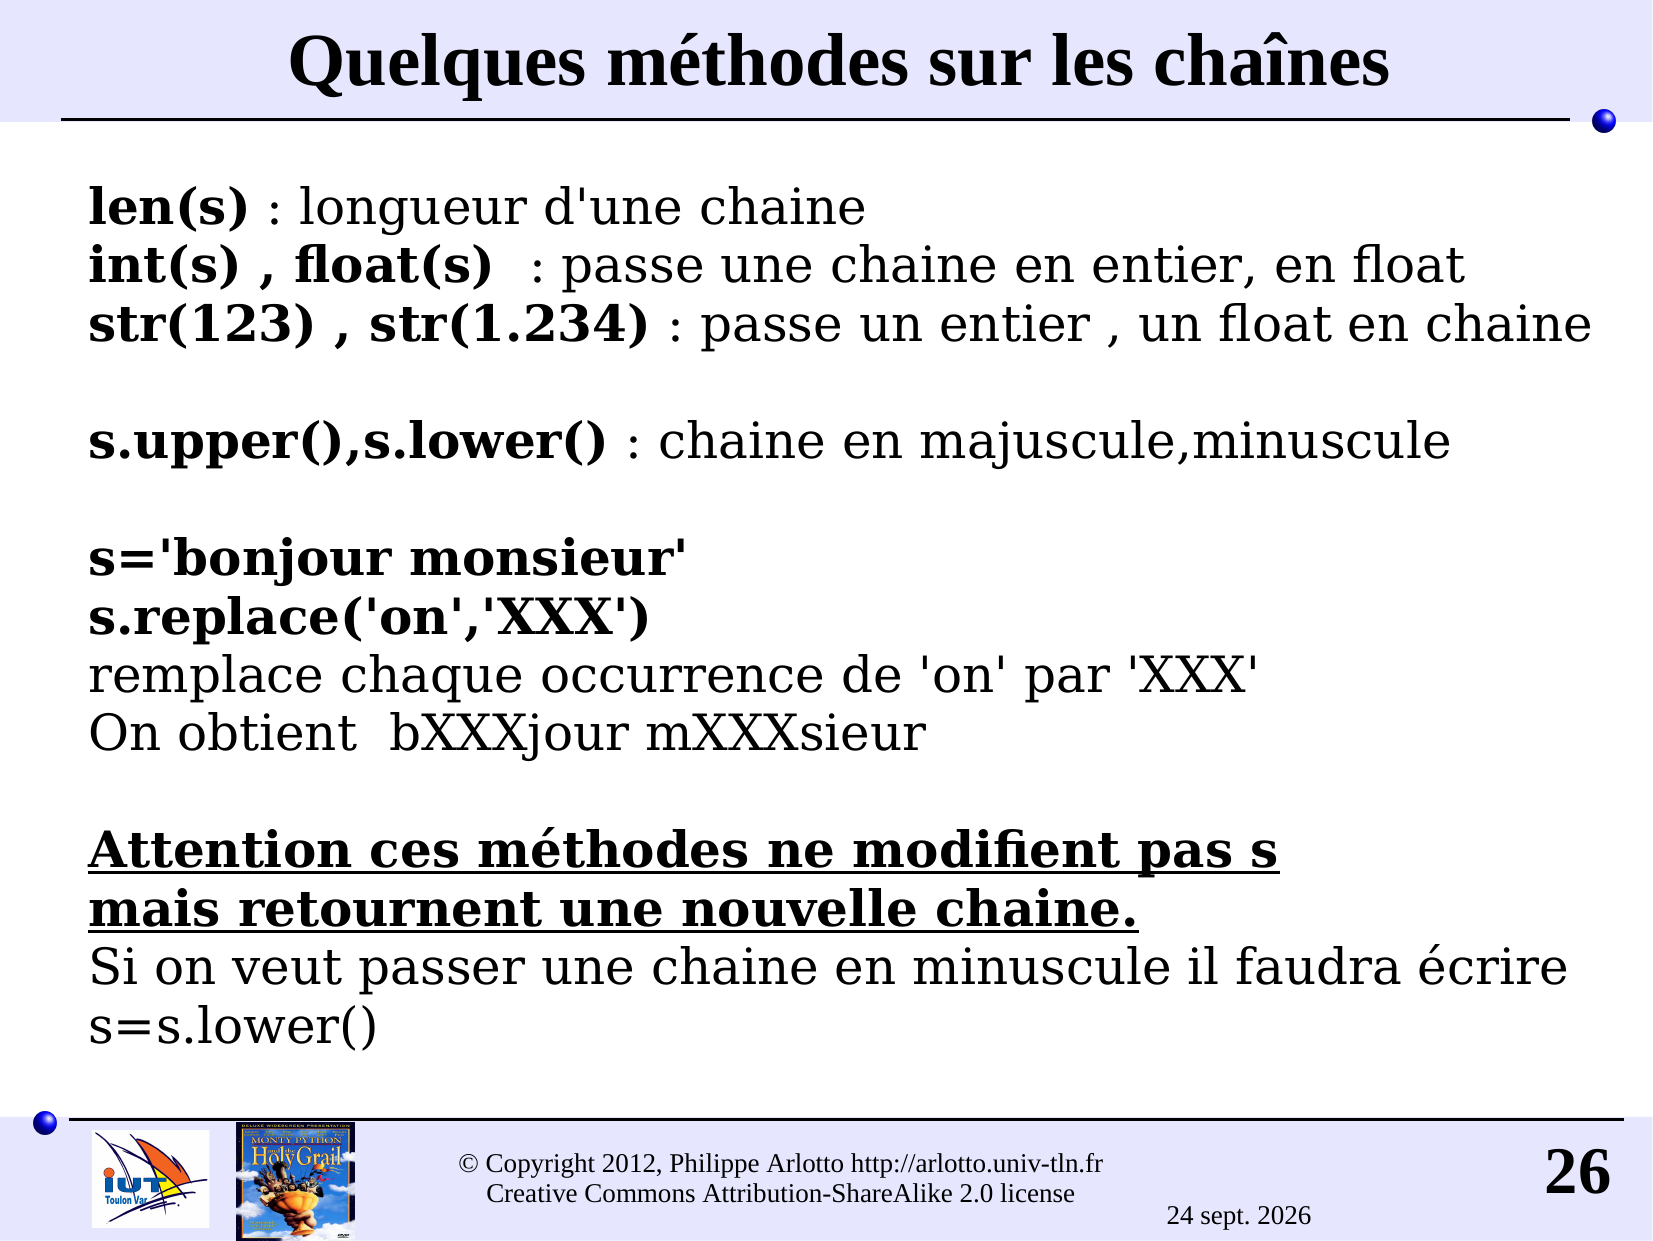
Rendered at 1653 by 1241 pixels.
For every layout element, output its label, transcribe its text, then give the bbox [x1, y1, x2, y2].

text_box len(s) : longueur d'une chaine int(s) , float(s) : passe une chaine en entier, en float str(123) , str(1.234) : passe un entier , un float en chaine s.upper(),s.lower() : chaine en majuscule,minuscule s='bonjour monsieur' s.replace('on','XXX') remplace chaque occurrence de 'on' par 'XXX' On obtient bXXXjour mXXXsieur Attention ces méthodes ne modifient pas s mais retournent une nouvelle chaine. Si on veut passer une chaine en minuscule il faudra écrire s=s.lower() [88, 177, 1596, 1176]
picture [236, 1176, 355, 1241]
title Quelques méthodes sur les chaînes [95, 14, 1585, 107]
